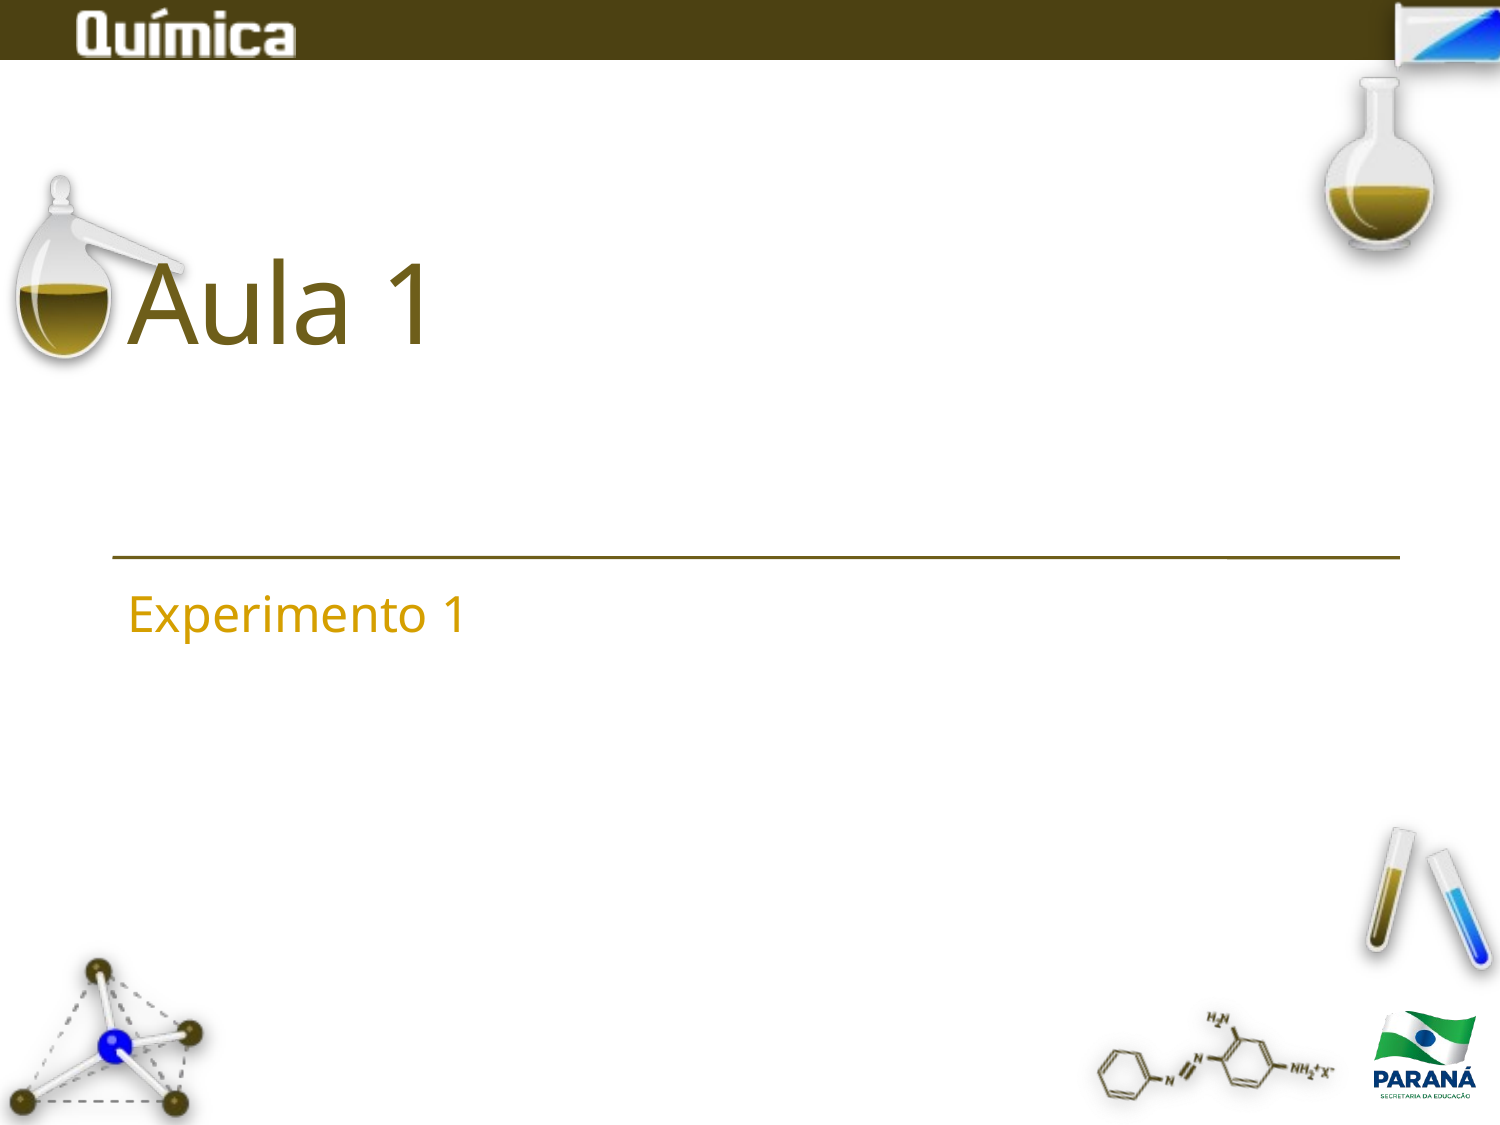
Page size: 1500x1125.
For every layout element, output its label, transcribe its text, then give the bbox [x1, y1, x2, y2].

title Aula 1 [112, 224, 1400, 542]
picture [1341, 810, 1500, 1000]
picture [1059, 954, 1376, 1125]
picture [0, 680, 233, 1125]
picture [76, 7, 296, 58]
picture [1291, 0, 1500, 291]
list Experimento 1 [112, 575, 1163, 863]
picture [1374, 1011, 1476, 1099]
picture [0, 160, 200, 382]
